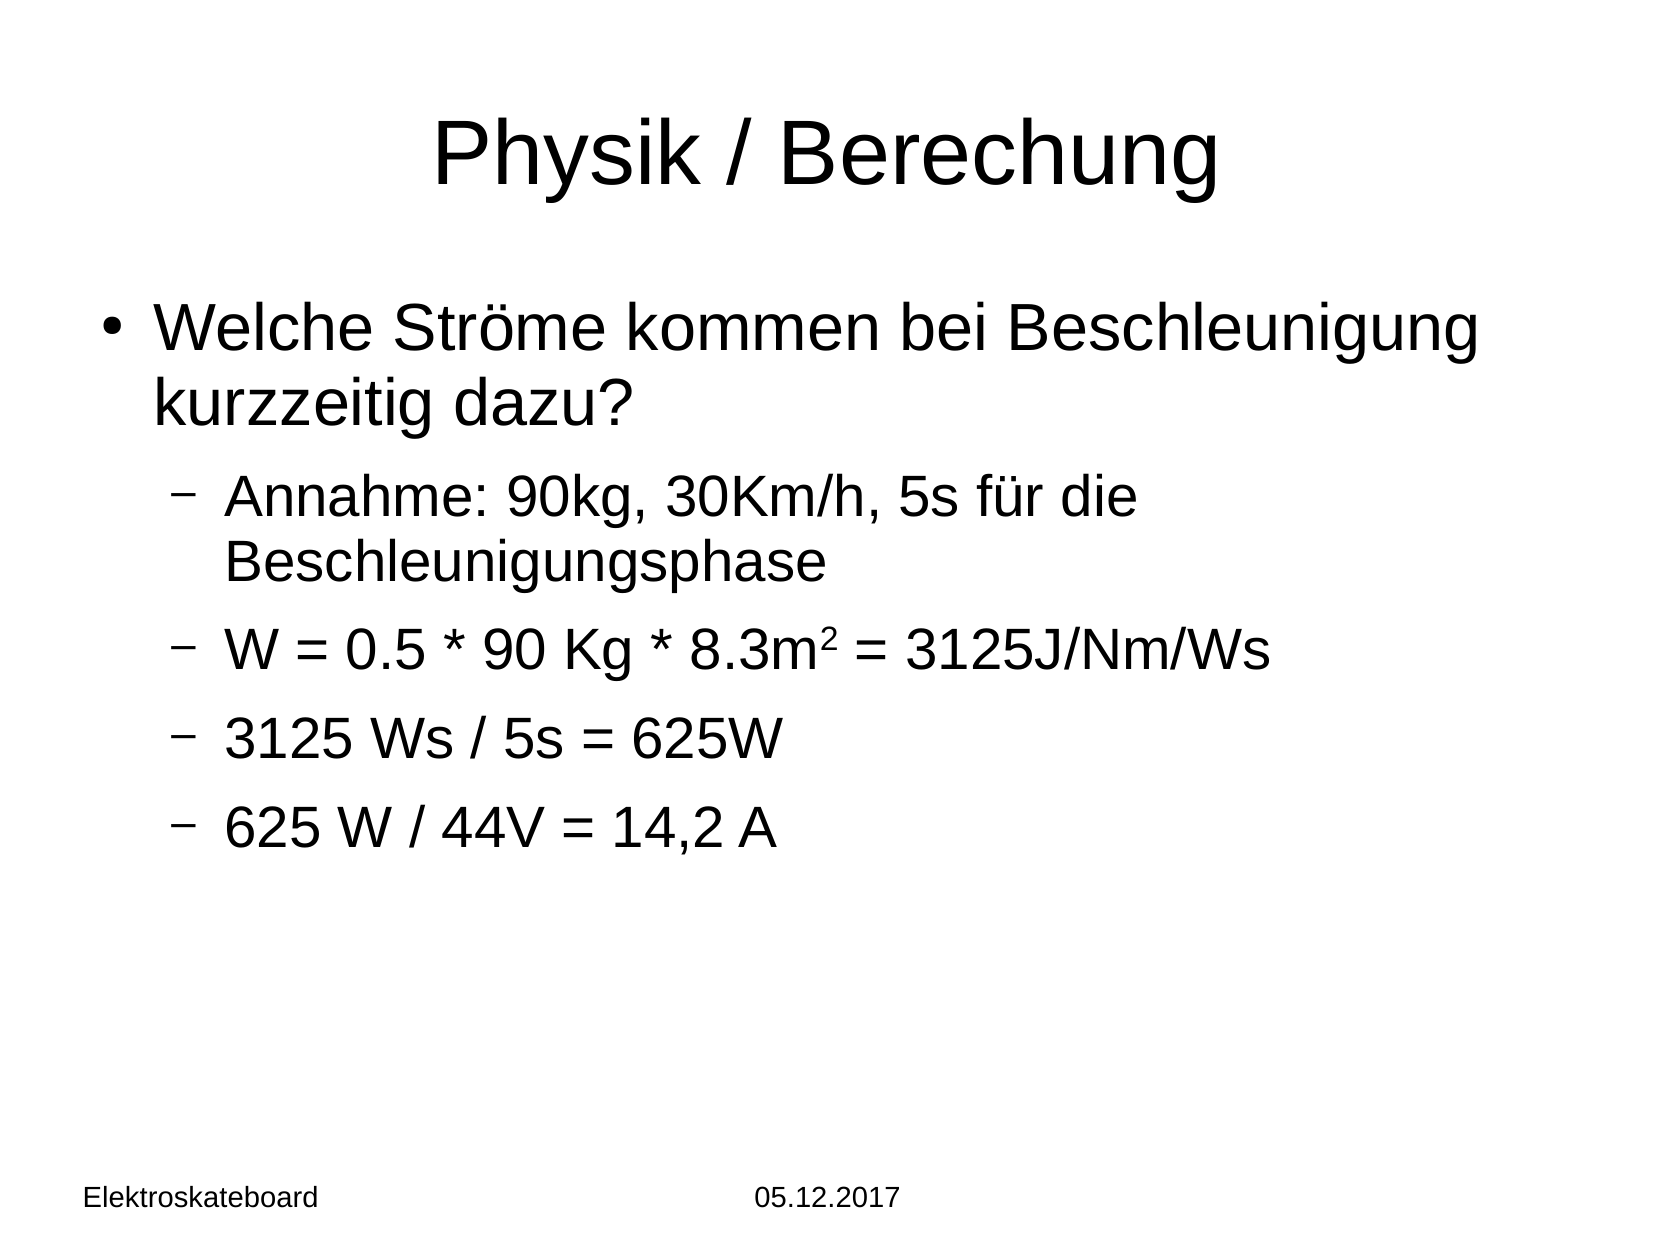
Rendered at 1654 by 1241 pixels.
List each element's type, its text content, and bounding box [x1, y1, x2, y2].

list Welche Ströme kommen bei Beschleunigung kurzzeitig dazu? Annahme: 90kg, 30Km/h, 5s für die Beschleunigungsphase W = 0.5 * 90 Kg * 8.3m2 = 3125J/Nm/Ws 3125 Ws / 5s = 625W 625 W / 44V = 14,2 A [82, 290, 1571, 1010]
title Physik / Berechung [82, 49, 1571, 257]
